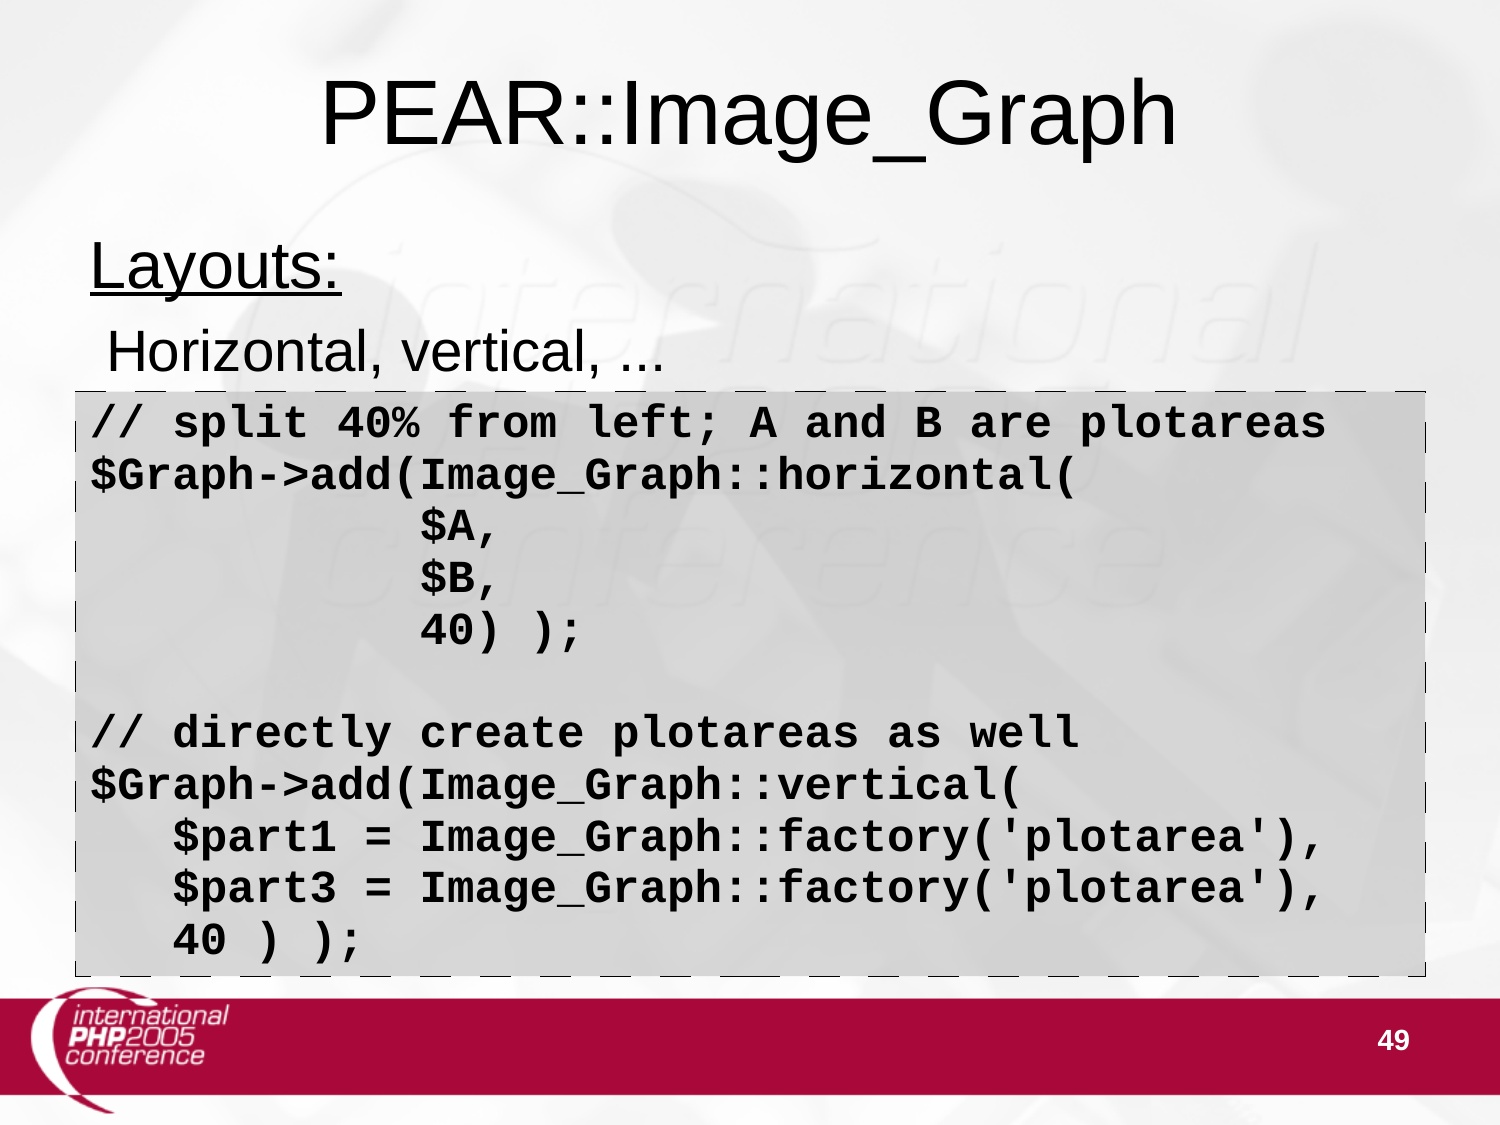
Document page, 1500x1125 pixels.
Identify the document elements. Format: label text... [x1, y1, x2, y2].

list Layouts: Horizontal, vertical, ... [75, 220, 1426, 391]
title PEAR::Image_Graph [75, 18, 1426, 207]
list // split 40% from left; A and B are plotareas $Graph->add(Image_Graph::horizontal( $A, $B, 40) ); // directly create plotareas as well $Graph->add(Image_Graph::vertical( $part1 = Image_Graph::factory('plotarea'), $part3 = Image_Graph::factory('plotarea'), 40 ) ); [75, 391, 1426, 977]
picture [0, 0, 1500, 1125]
